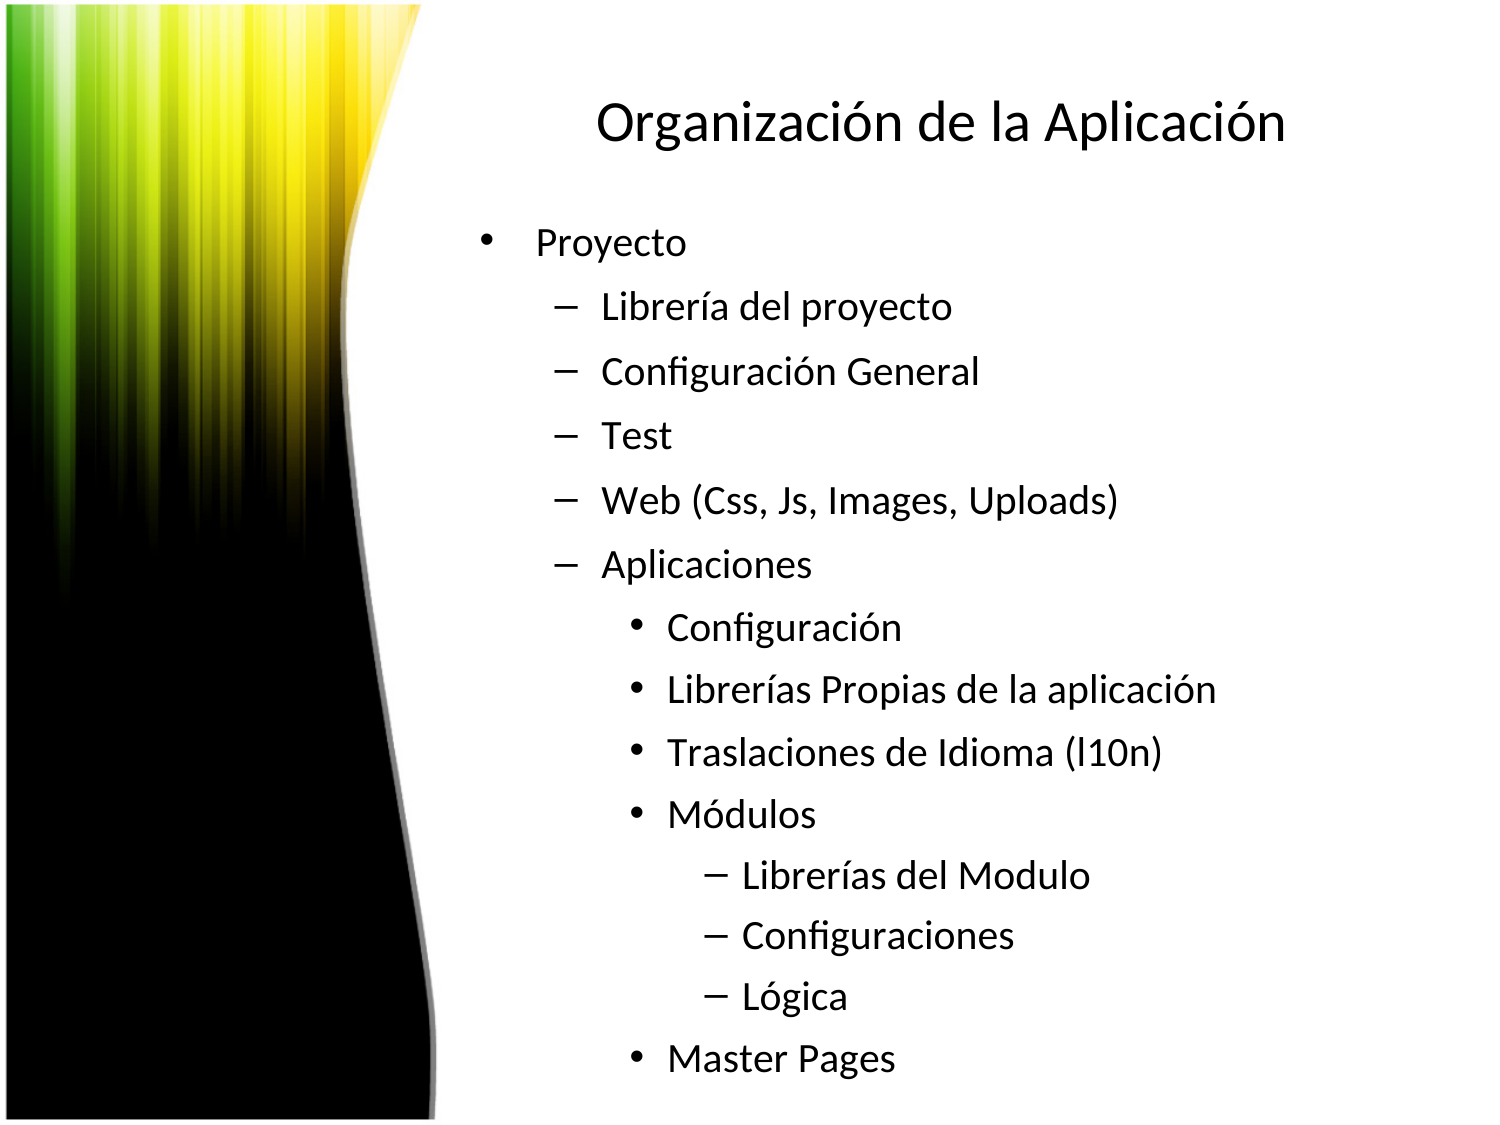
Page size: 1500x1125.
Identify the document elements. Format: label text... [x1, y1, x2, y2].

title Organización de la Aplicación [383, 0, 1500, 237]
list Proyecto Librería del proyecto Configuración General Test Web (Css, Js, Images, Uploads) Aplicaciones Configuración Librerías Propias de la aplicación Traslaciones de Idioma (l10n) Módulos Librerías del Modulo Configuraciones Lógica Master Pages [464, 206, 1418, 1089]
picture [0, 0, 1500, 1125]
